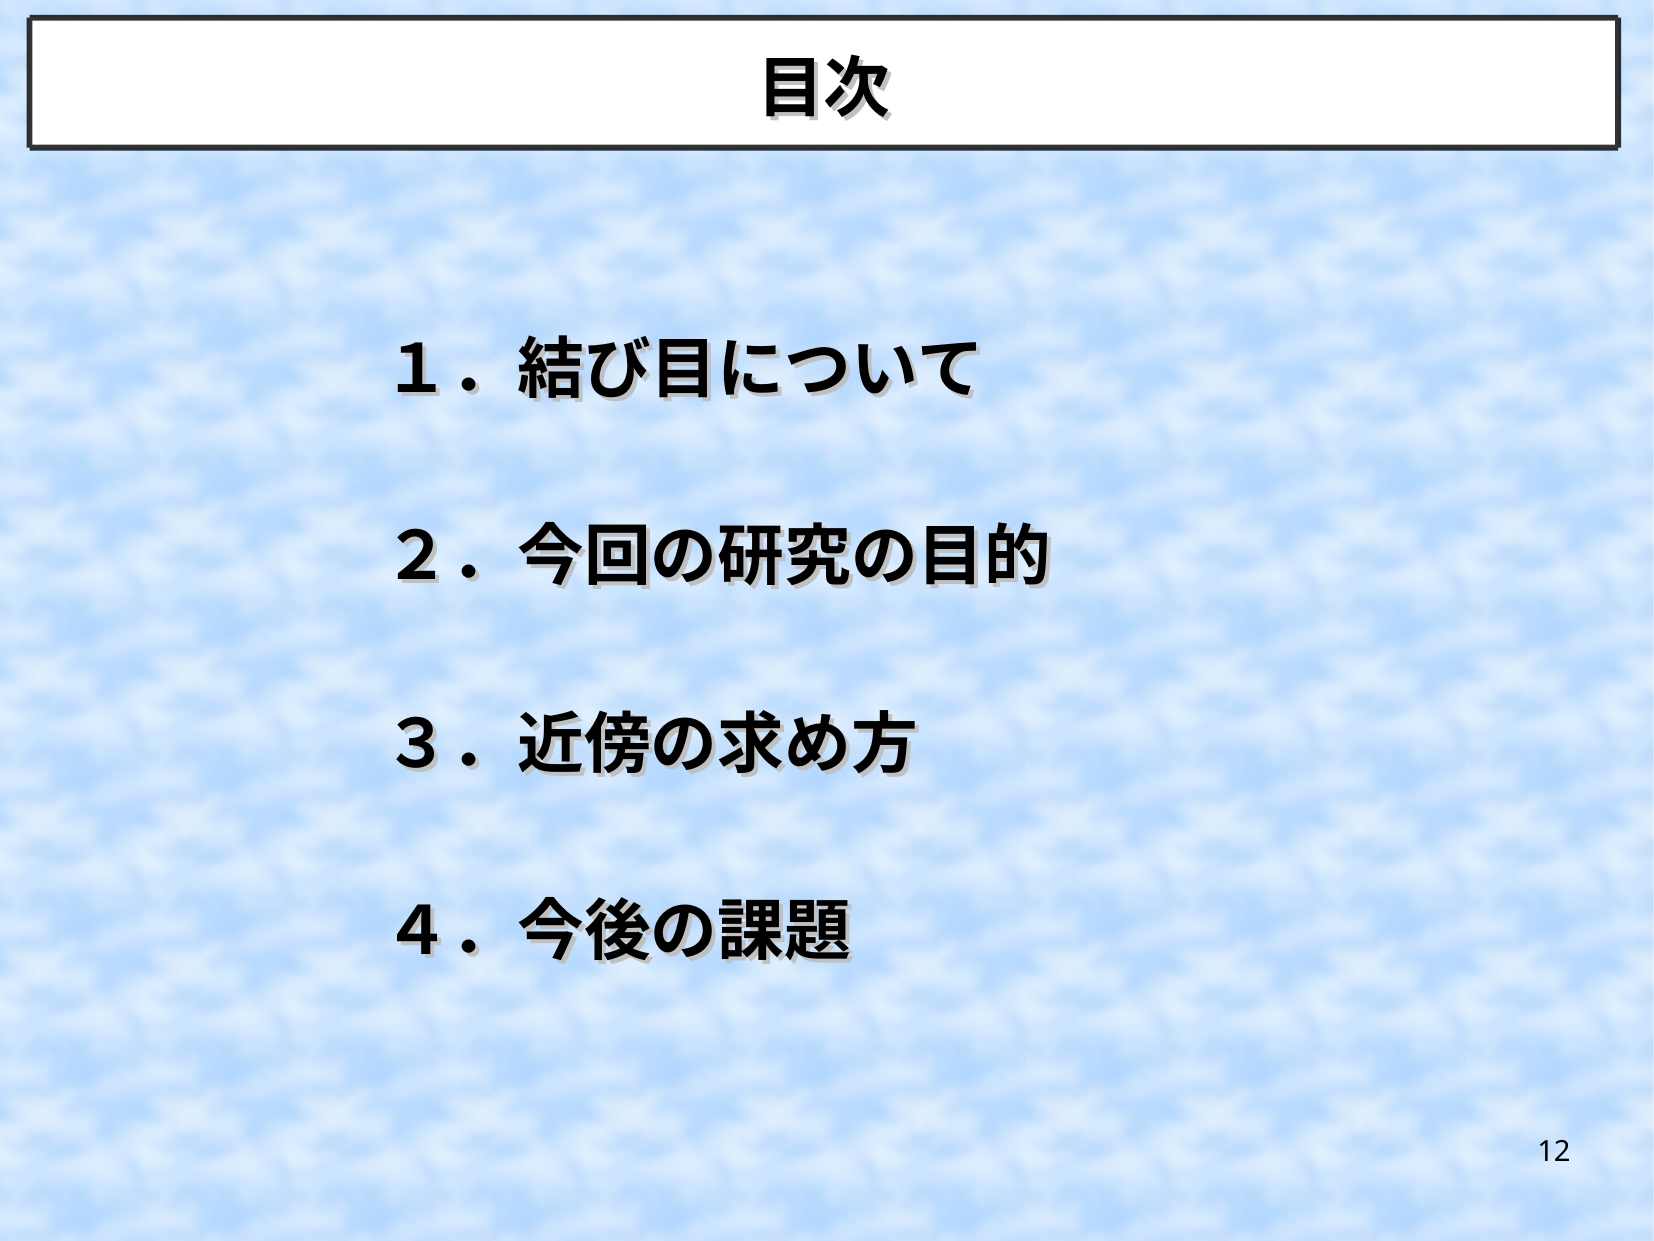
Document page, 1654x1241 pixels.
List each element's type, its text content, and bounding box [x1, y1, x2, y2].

picture [0, 0, 1654, 1241]
text_box 目次 [29, 17, 1619, 148]
text_box １．結び目について ２．今回の研究の目的 ３．近傍の求め方 ４．今後の課題 [369, 307, 1285, 883]
